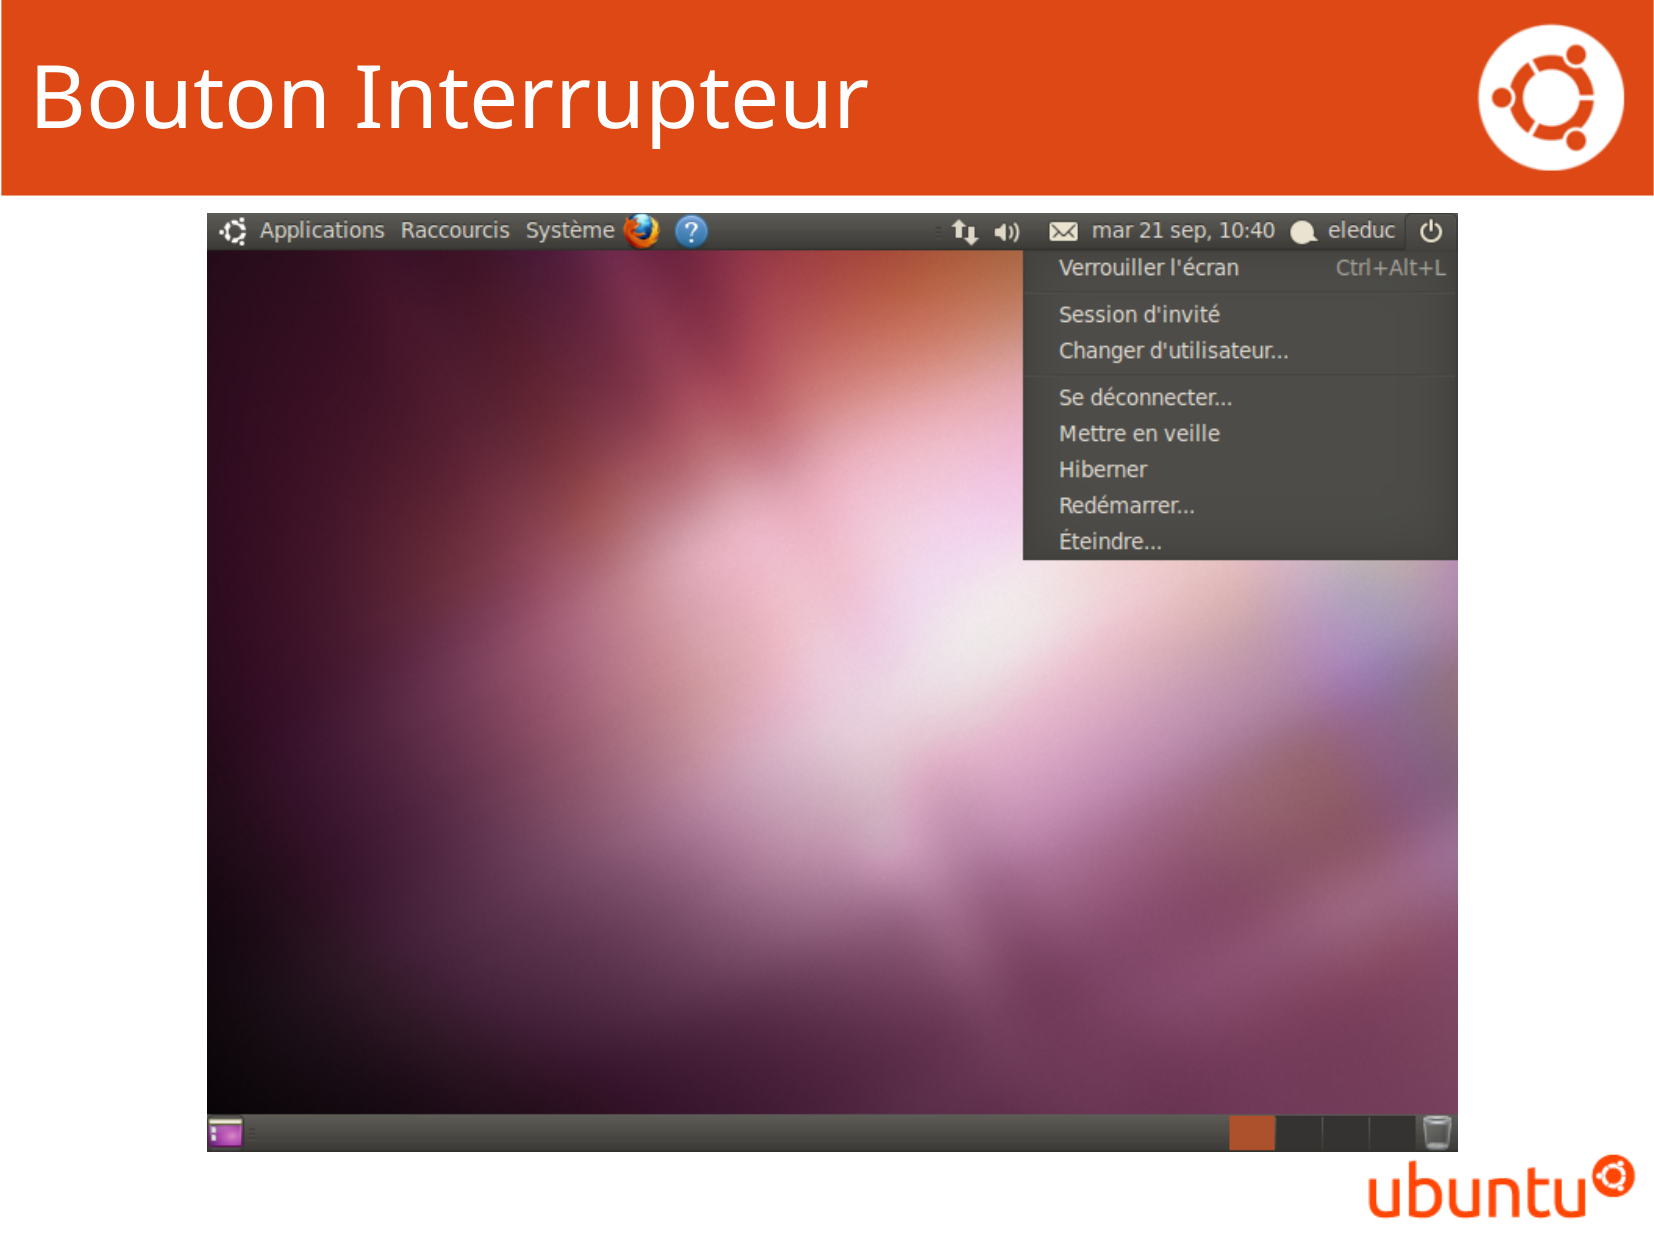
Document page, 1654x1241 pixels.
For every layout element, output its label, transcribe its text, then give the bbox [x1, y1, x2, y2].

title Bouton Interrupteur [29, 18, 1459, 170]
picture [0, 0, 1654, 1241]
